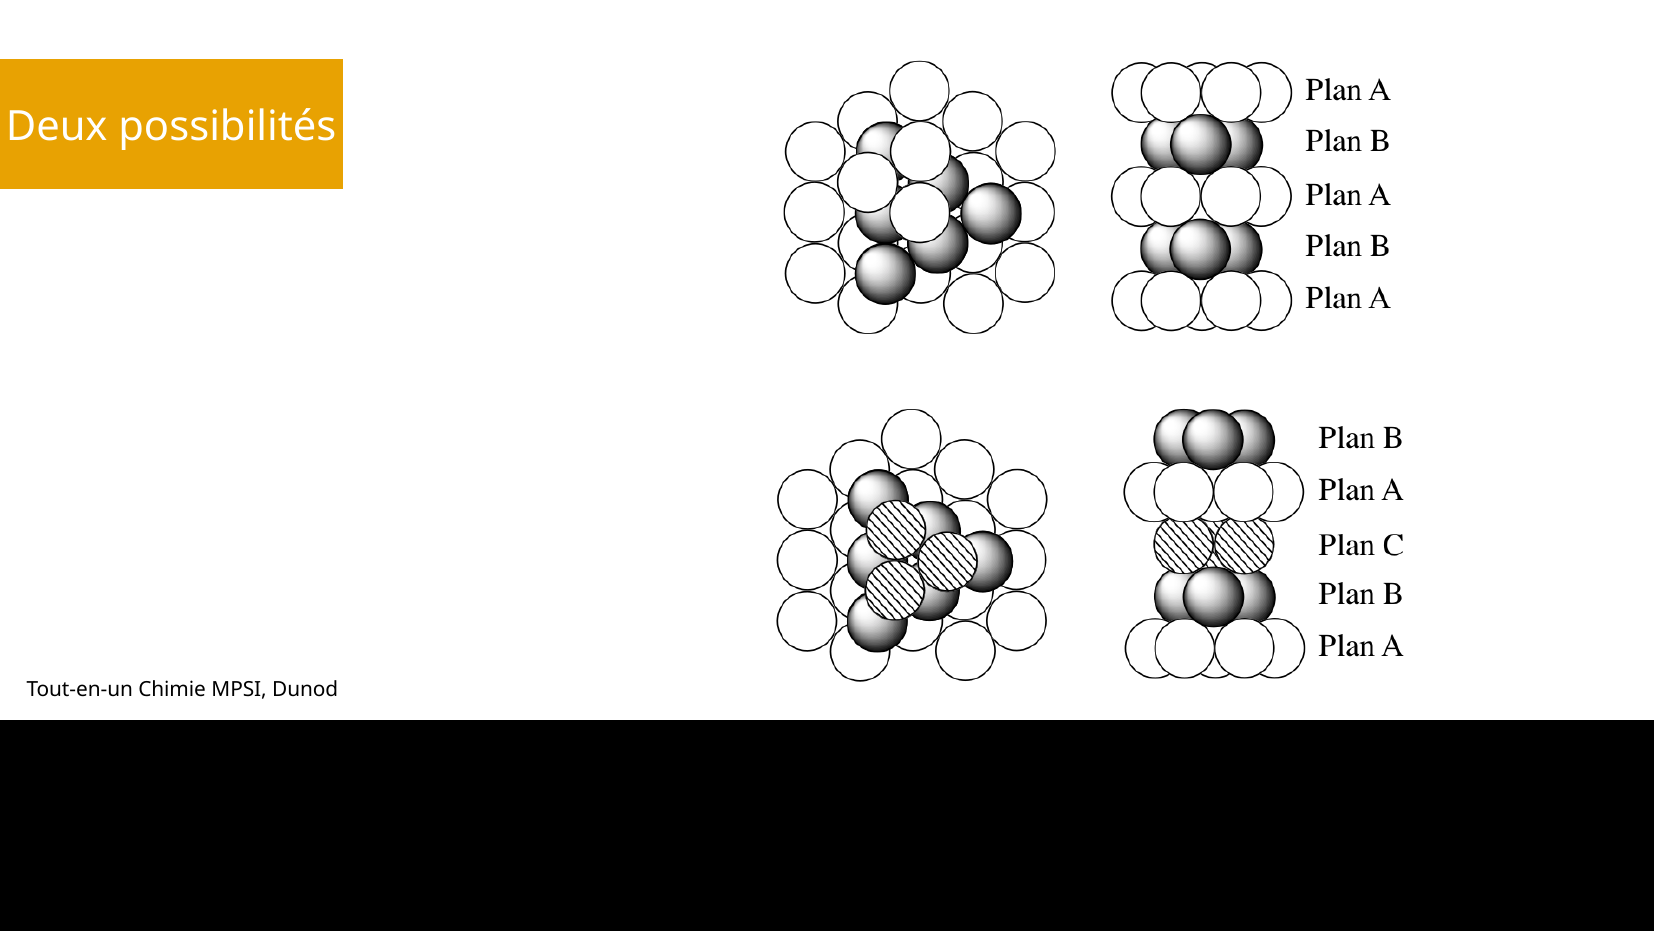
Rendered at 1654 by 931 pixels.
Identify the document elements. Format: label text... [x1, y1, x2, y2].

text_box [0, 720, 1654, 931]
picture [730, 377, 1430, 686]
text_box Tout-en-un Chimie MPSI, Dunod [11, 667, 332, 709]
text_box Deux possibilités [0, 59, 343, 189]
picture [744, 35, 1418, 340]
